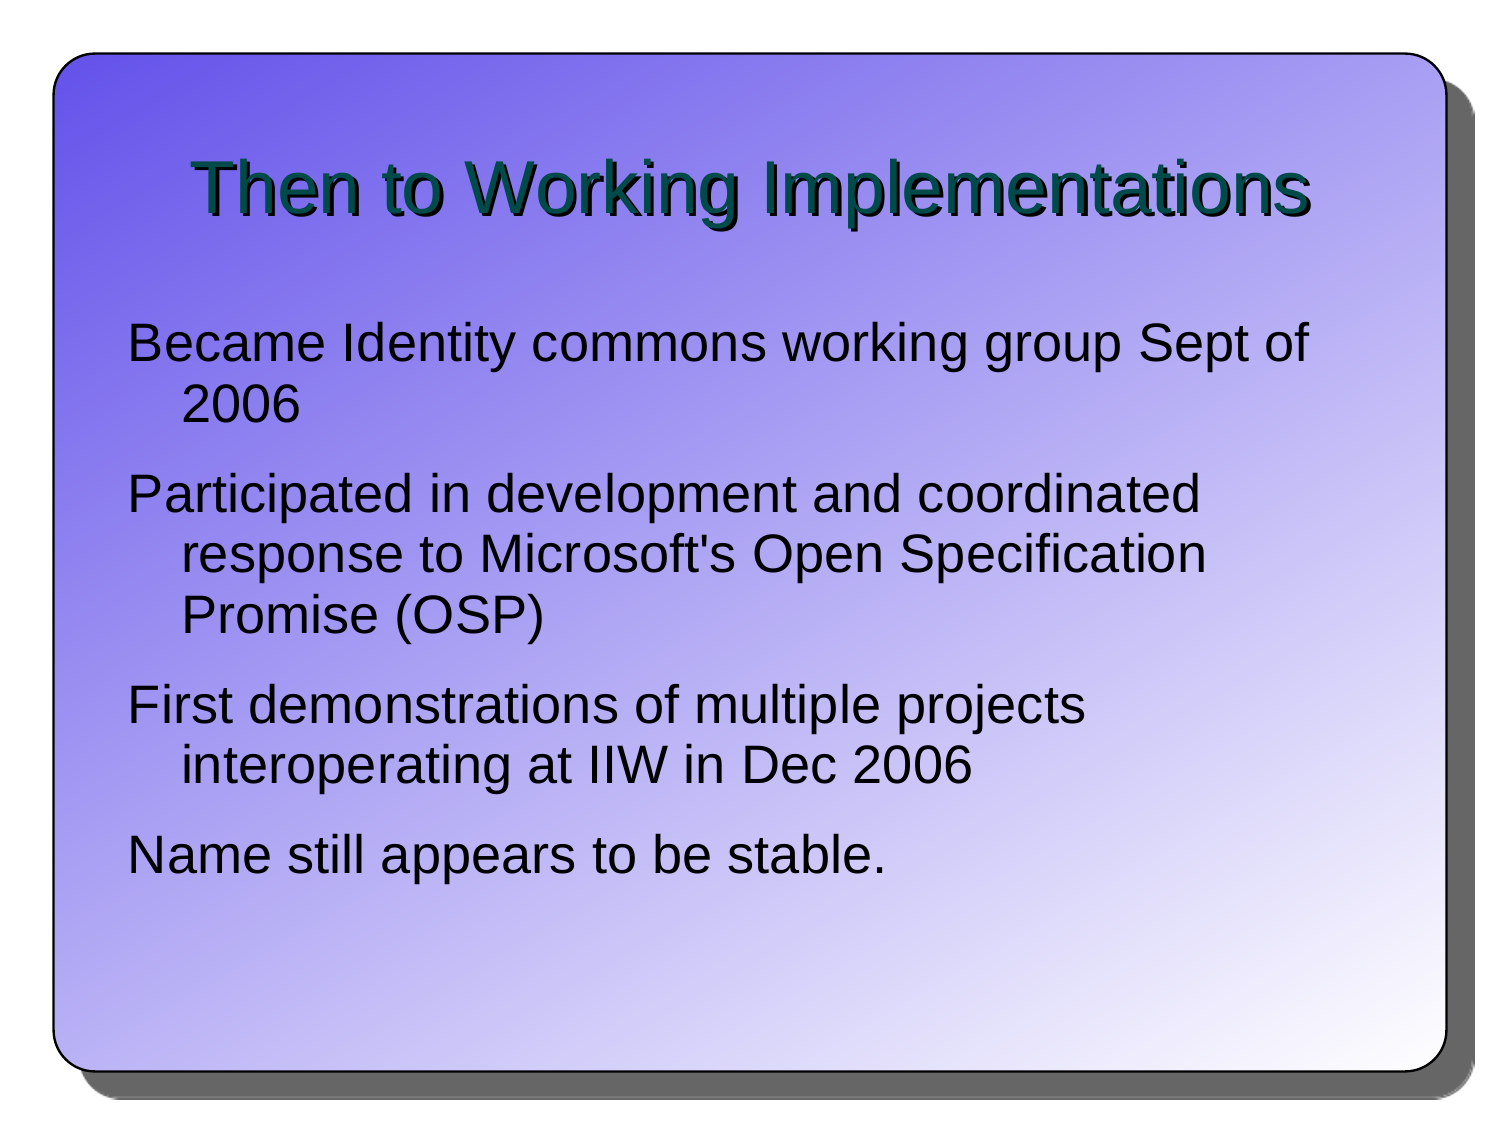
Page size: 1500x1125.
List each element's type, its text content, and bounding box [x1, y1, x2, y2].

title Then to Working Implementations [110, 93, 1392, 282]
list Became Identity commons working group Sept of 2006 Participated in development and coordinated response to Microsoft's Open Specification Promise (OSP) First demonstrations of multiple projects interoperating at IIW in Dec 2006 Name still appears to be stable. [110, 312, 1392, 1007]
